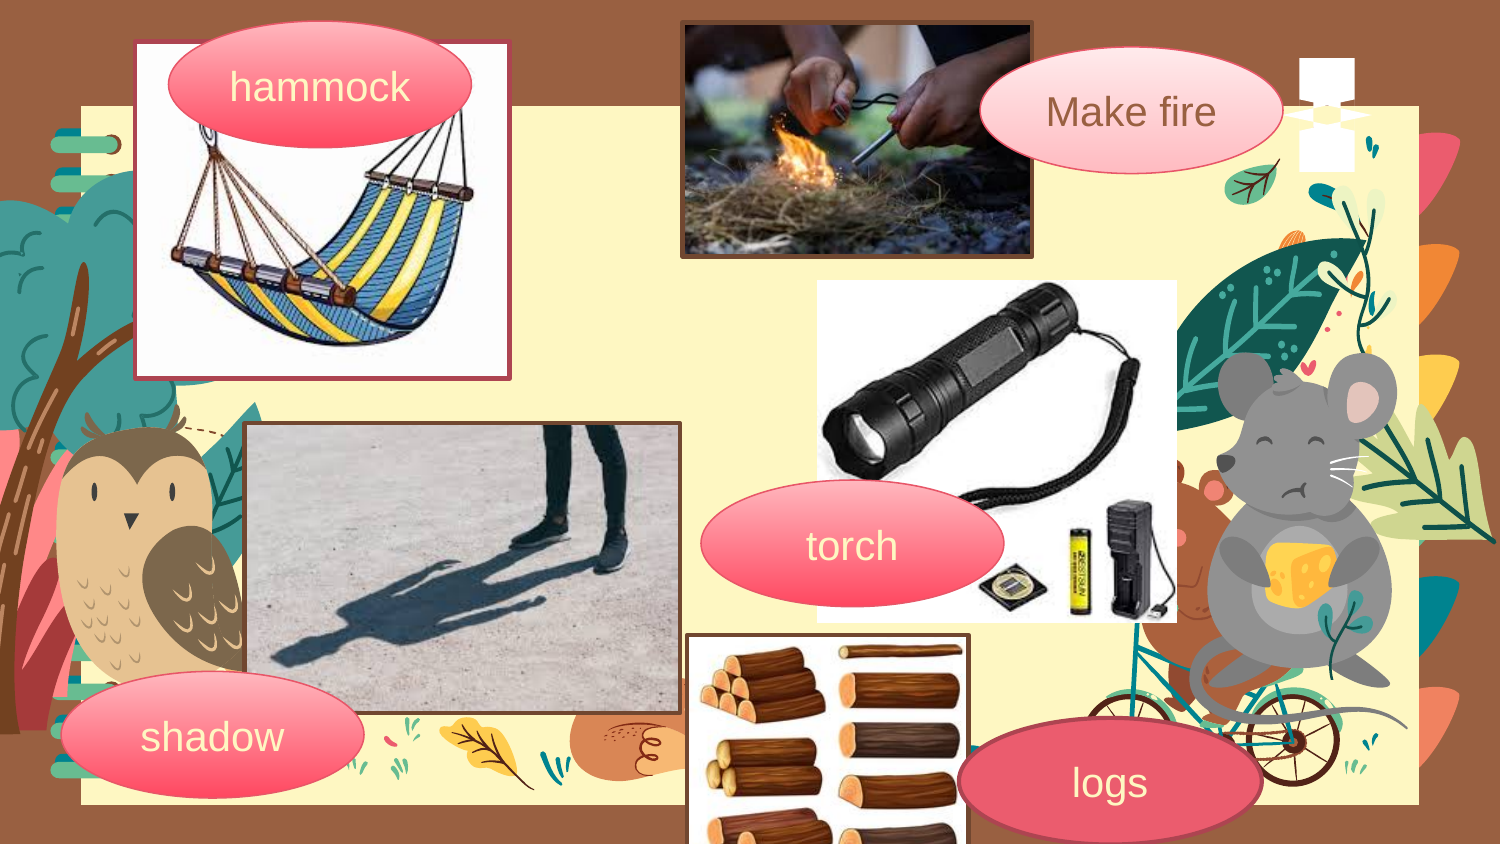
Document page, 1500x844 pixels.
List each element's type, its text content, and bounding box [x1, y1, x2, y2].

text_box hammock [168, 21, 472, 148]
picture [817, 280, 1177, 623]
text_box [1283, 58, 1373, 172]
picture [684, 24, 1031, 255]
text_box torch [700, 480, 1004, 607]
text_box [1177, 185, 1497, 730]
text_box [0, 170, 262, 735]
picture [689, 637, 967, 844]
text_box logs [958, 717, 1262, 844]
text_box Make fire [980, 46, 1284, 174]
text_box shadow [61, 671, 365, 799]
picture [246, 425, 678, 712]
picture [137, 43, 508, 377]
